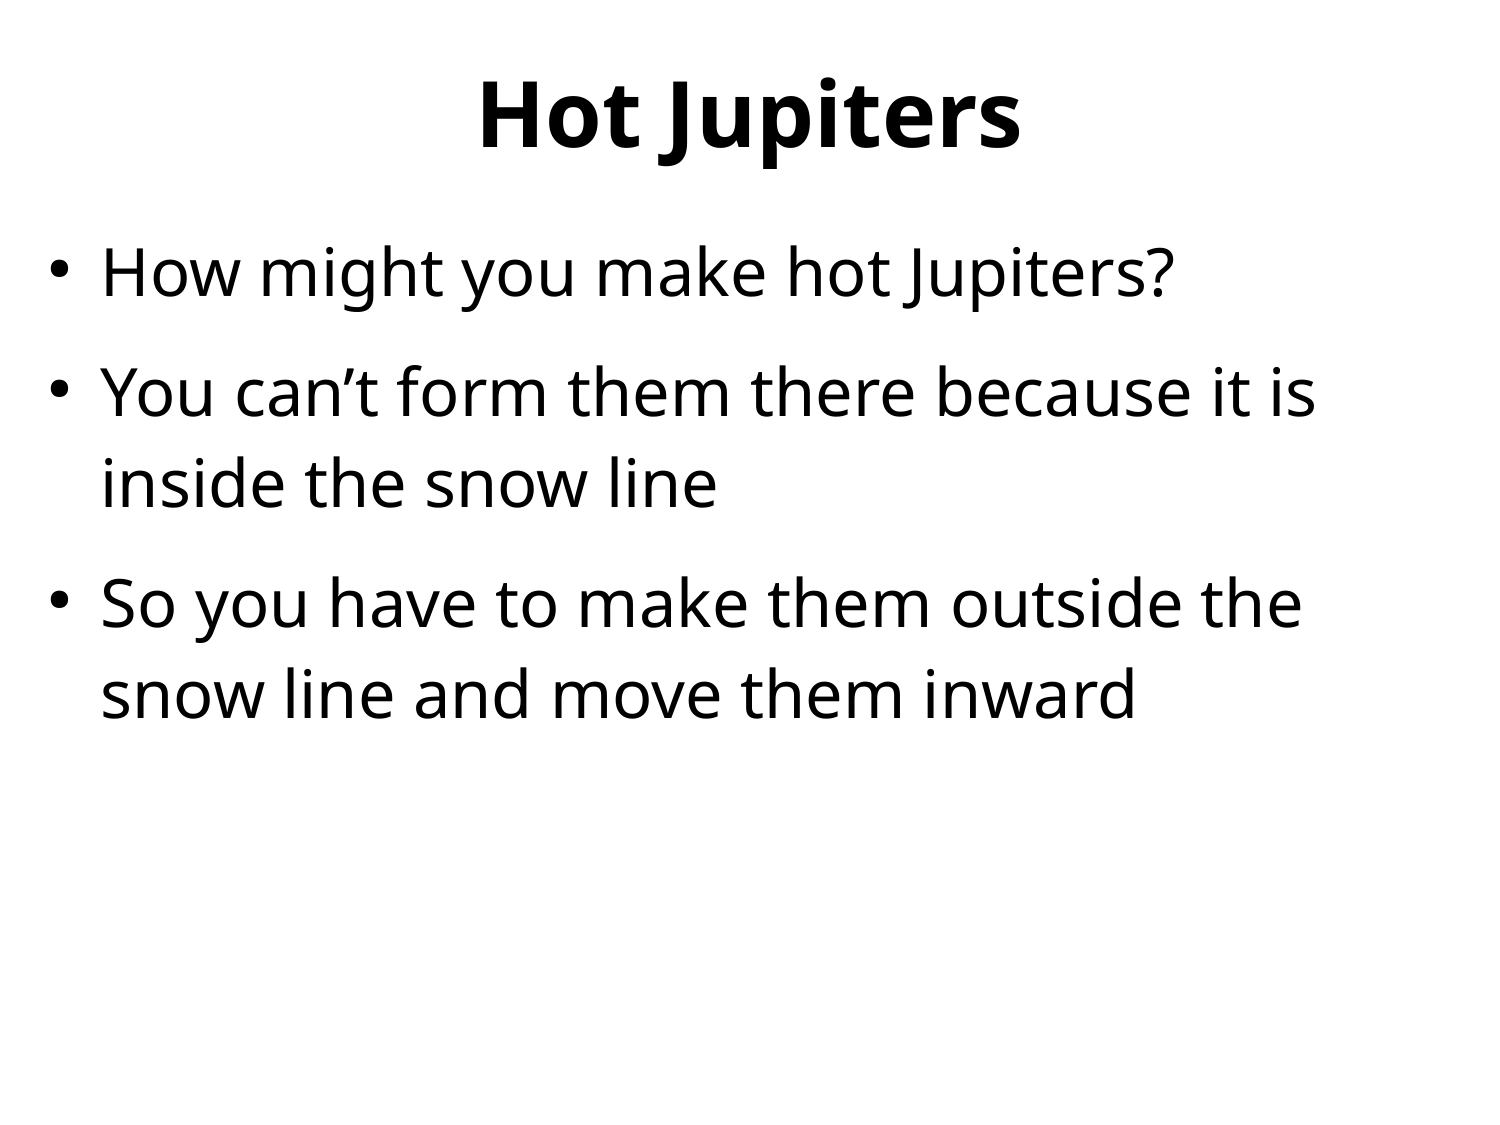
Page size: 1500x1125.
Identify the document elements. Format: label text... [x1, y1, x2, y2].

title Hot Jupiters [30, 58, 1471, 167]
list How might you make hot Jupiters? You can’t form them there because it is inside the snow line So you have to make them outside the snow line and move them inward [30, 224, 1471, 878]
